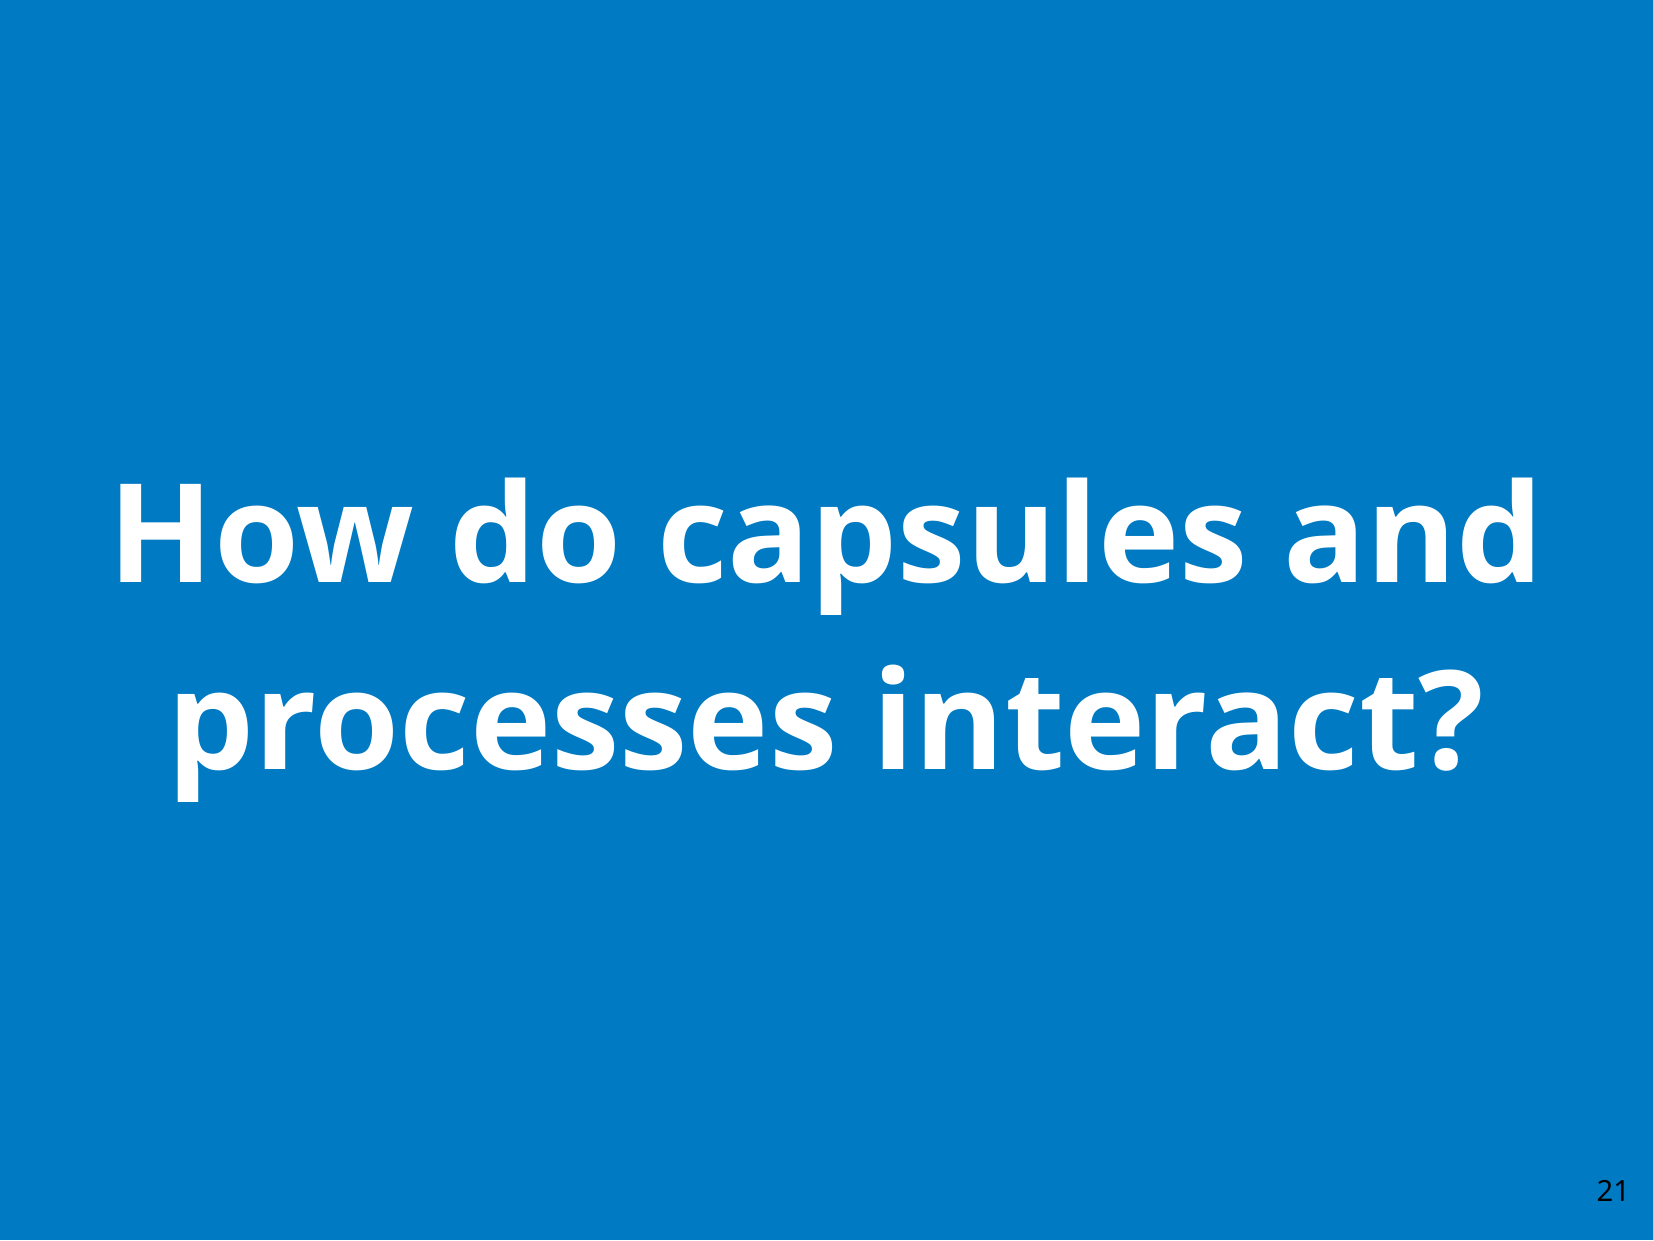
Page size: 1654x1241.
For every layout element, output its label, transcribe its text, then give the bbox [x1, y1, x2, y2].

text_box How do capsules and processes interact? [0, 0, 1654, 1241]
